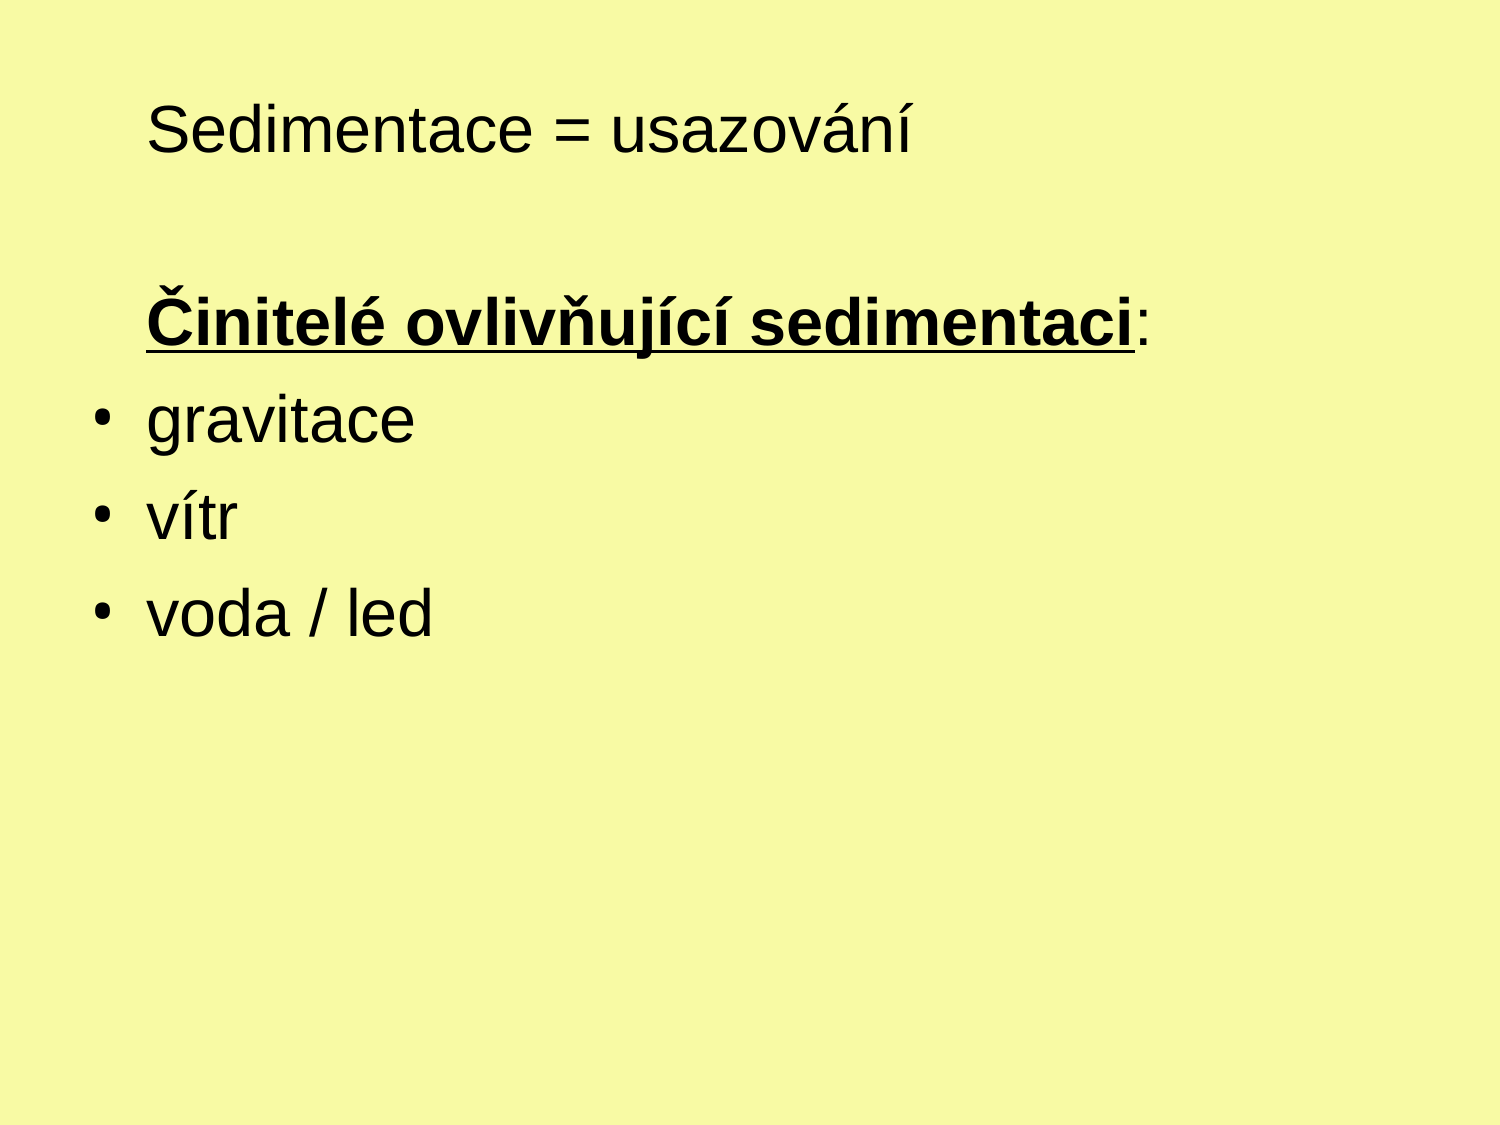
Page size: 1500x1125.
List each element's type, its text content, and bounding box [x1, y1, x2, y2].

list Sedimentace = usazování Činitelé ovlivňující sedimentaci: gravitace vítr voda / led [75, 78, 1426, 1083]
